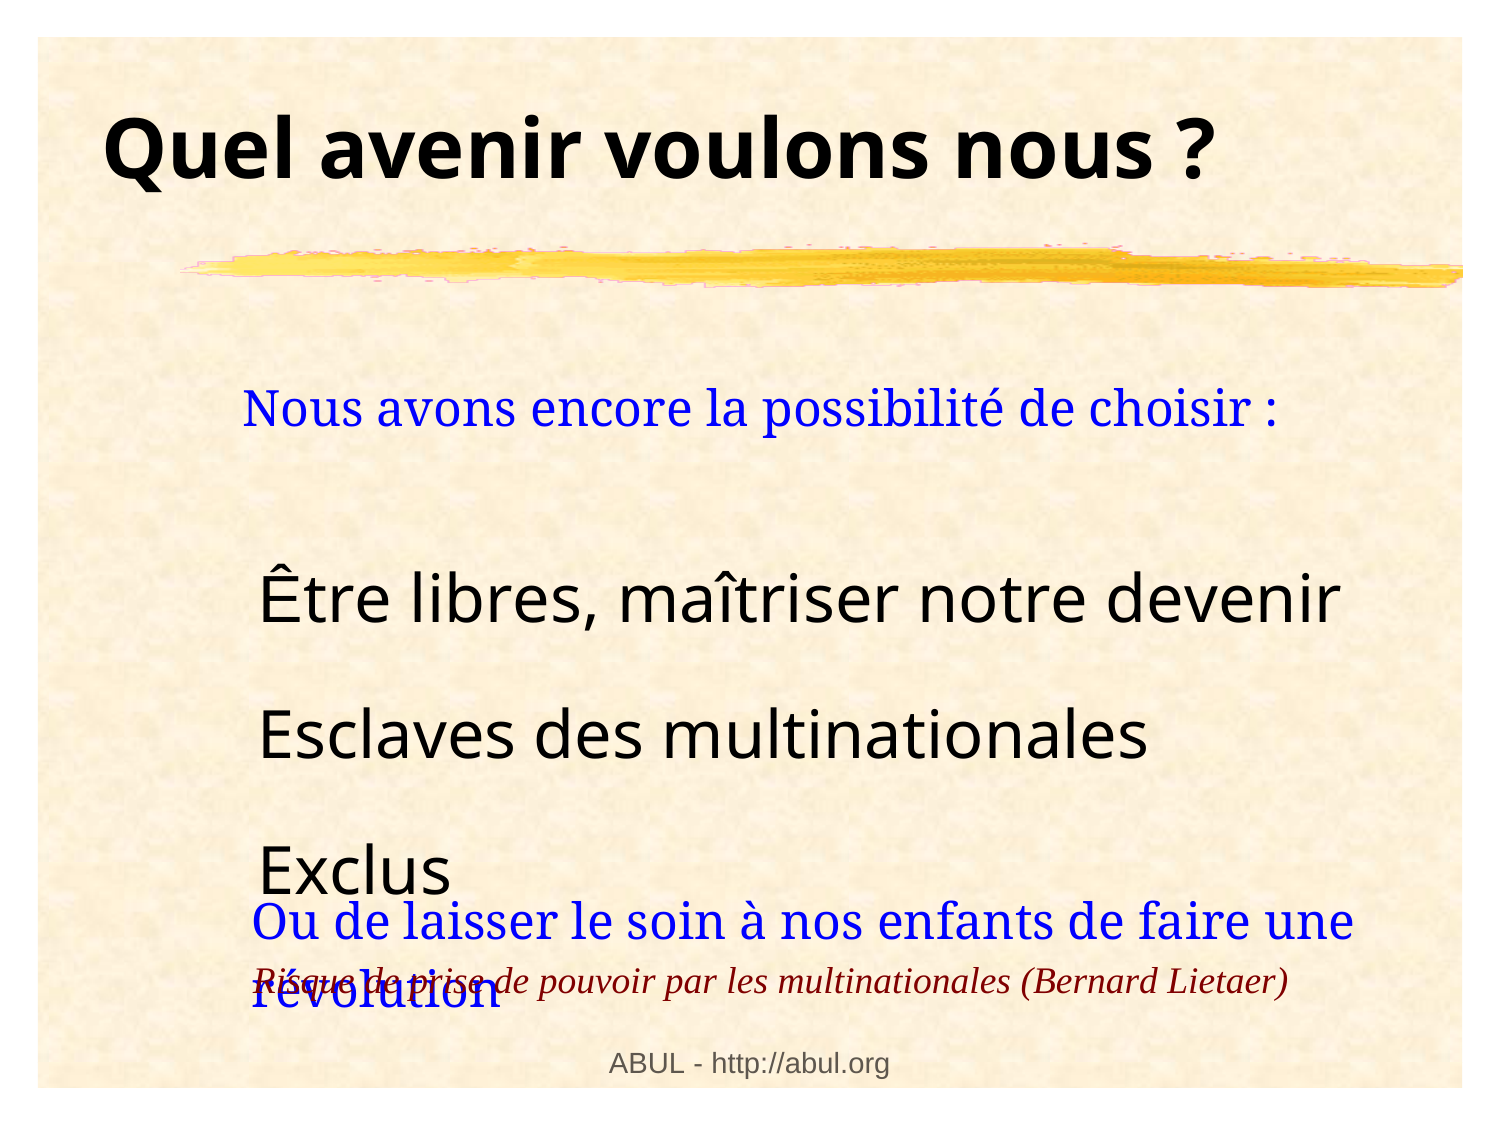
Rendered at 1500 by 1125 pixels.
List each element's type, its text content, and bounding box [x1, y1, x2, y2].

text_box Risque de prise de pouvoir par les multinationales (Bernard Lietaer) [252, 960, 1366, 1013]
text_box Nous avons encore la possibilité de choisir : [242, 372, 1124, 431]
text_box Ou de laisser le soin à nos enfants de faire une révolution [251, 885, 1436, 944]
text_box [287, 1013, 1150, 1125]
text_box Être libres, maîtriser notre devenir Esclaves des multinationales Exclus [240, 506, 1385, 837]
picture [37, 37, 1463, 1088]
title Quel avenir voulons nous ? [101, 39, 1312, 253]
